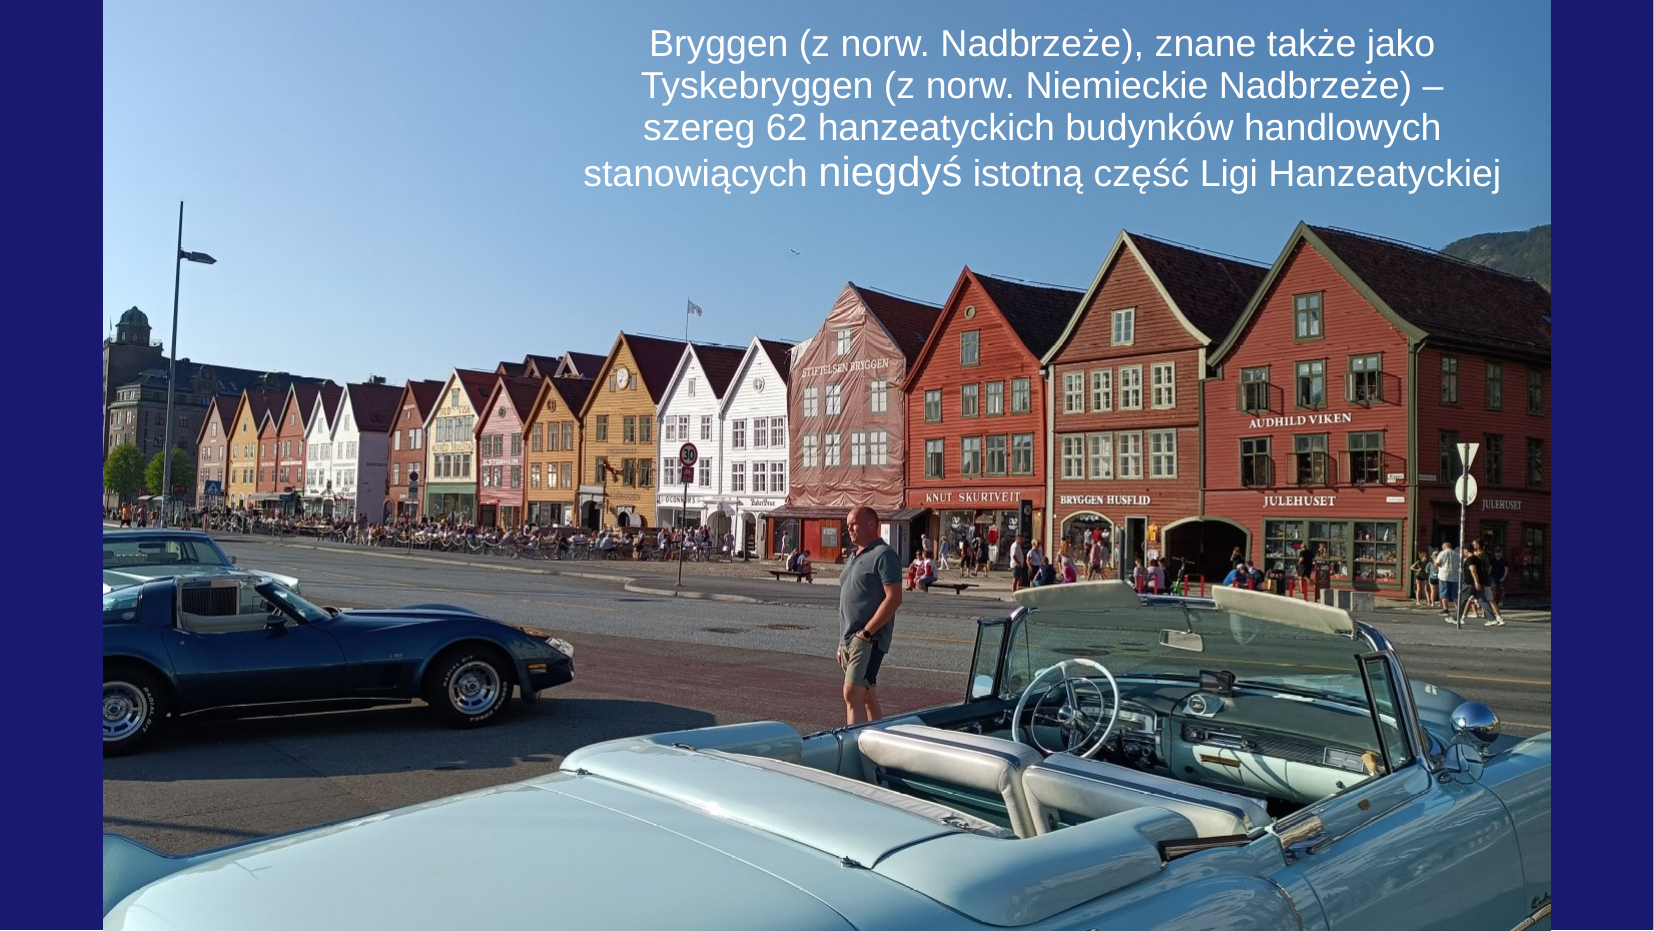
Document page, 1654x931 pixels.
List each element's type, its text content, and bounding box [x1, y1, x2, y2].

picture [103, 0, 1551, 931]
text_box Bryggen (z norw. Nadbrzeże), znane także jako Tyskebryggen (z norw. Niemieckie Nadbrzeże) – szereg 62 hanzeatyckich budynków handlowych stanowiących niegdyś istotną część Ligi Hanzeatyckiej [531, 15, 1554, 207]
